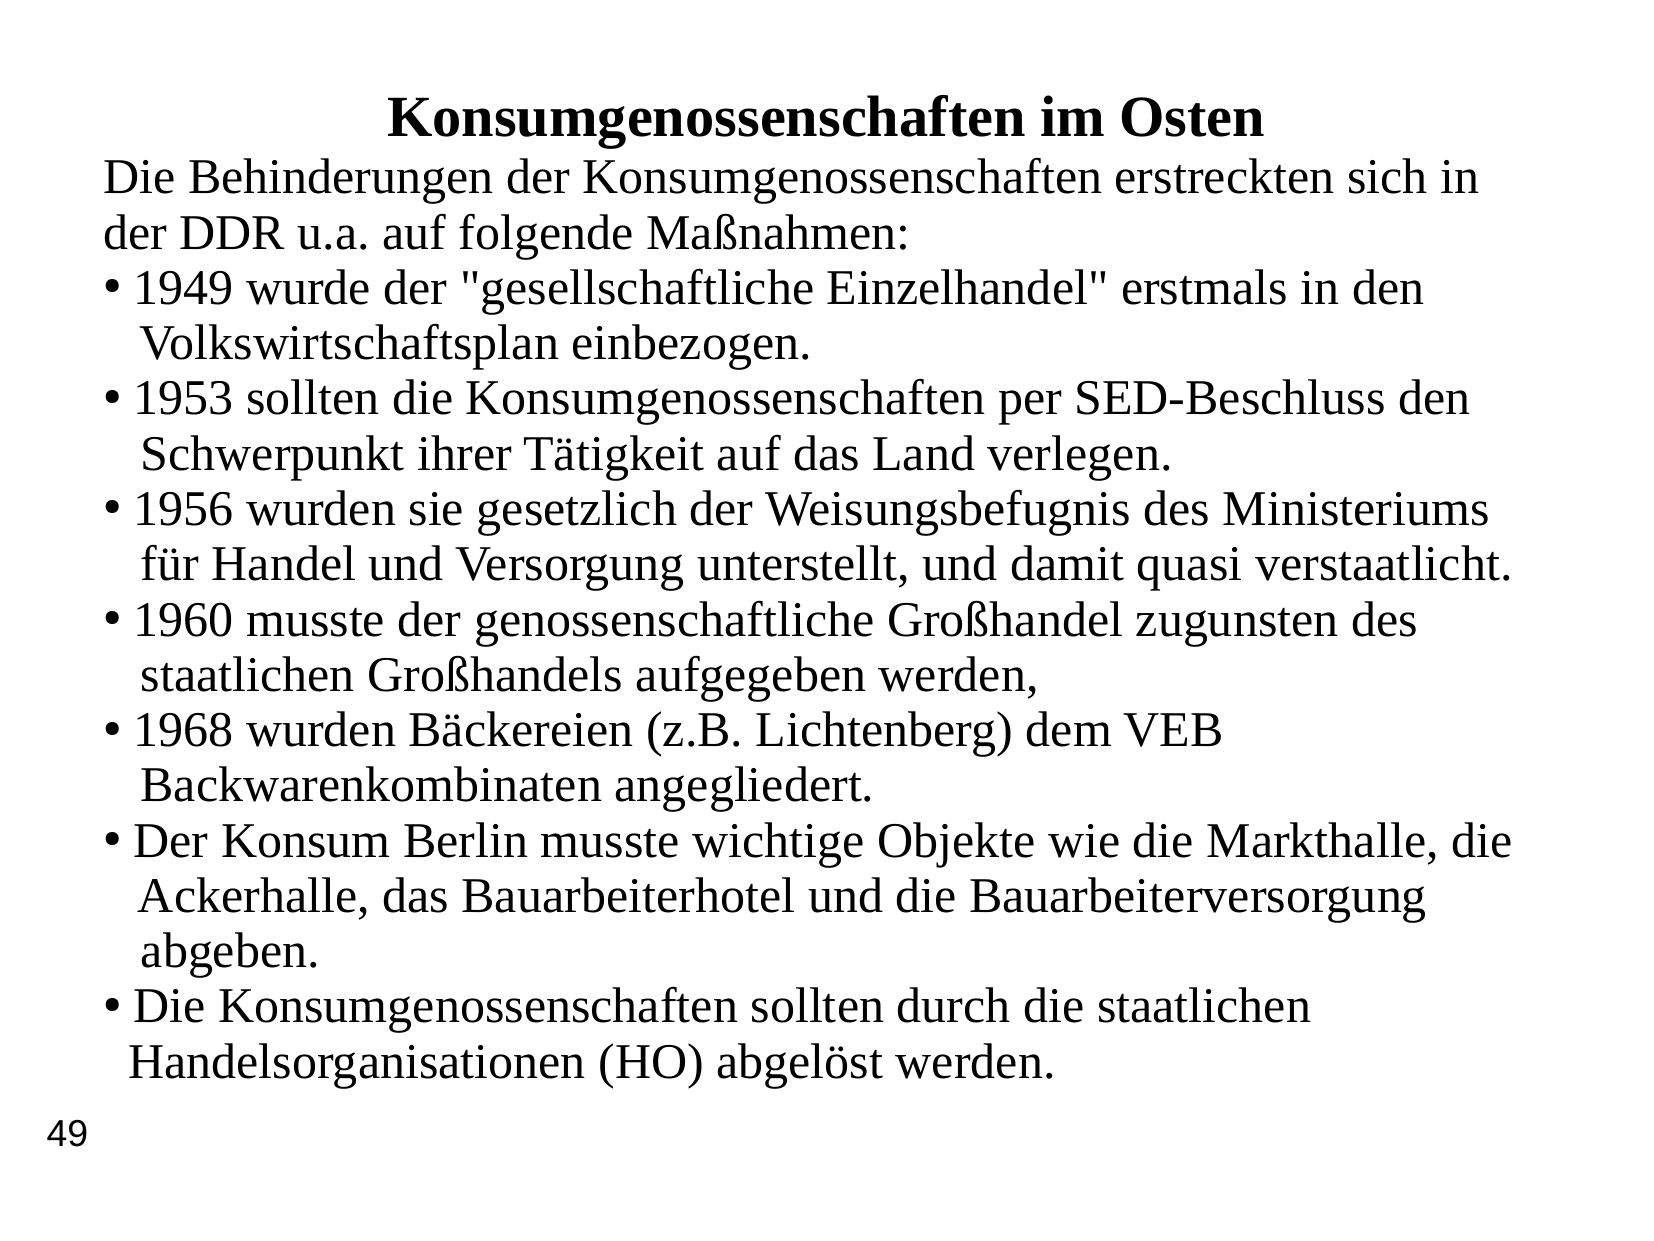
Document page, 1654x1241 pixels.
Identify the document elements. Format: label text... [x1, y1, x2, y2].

text_box Konsumgenossenschaften im Osten Die Behinderungen der Konsumgenossenschaften erstreckten sich in der DDR u.a. auf folgende Maßnahmen: 1949 wurde der "gesellschaftliche Einzelhandel" erstmals in den Volkswirtschaftsplan einbezogen. 1953 sollten die Konsumgenossenschaften per SED-Beschluss den Schwerpunkt ihrer Tätigkeit auf das Land verlegen. 1956 wurden sie gesetzlich der Weisungsbefugnis des Ministeriums für Handel und Versorgung unterstellt, und damit quasi verstaatlicht. 1960 musste der genossenschaftliche Großhandel zugunsten des staatlichen Großhandels aufgegeben werden, 1968 wurden Bäckereien (z.B. Lichtenberg) dem VEB Backwarenkombinaten angegliedert. Der Konsum Berlin musste wichtige Objekte wie die Markthalle, die Ackerhalle, das Bauarbeiterhotel und die Bauarbeiterversorgung abgeben. Die Konsumgenossenschaften sollten durch die staatlichen Handelsorganisationen (HO) abgelöst werden. [88, 77, 1565, 1097]
text_box <Nummer> [31, 1105, 249, 1176]
